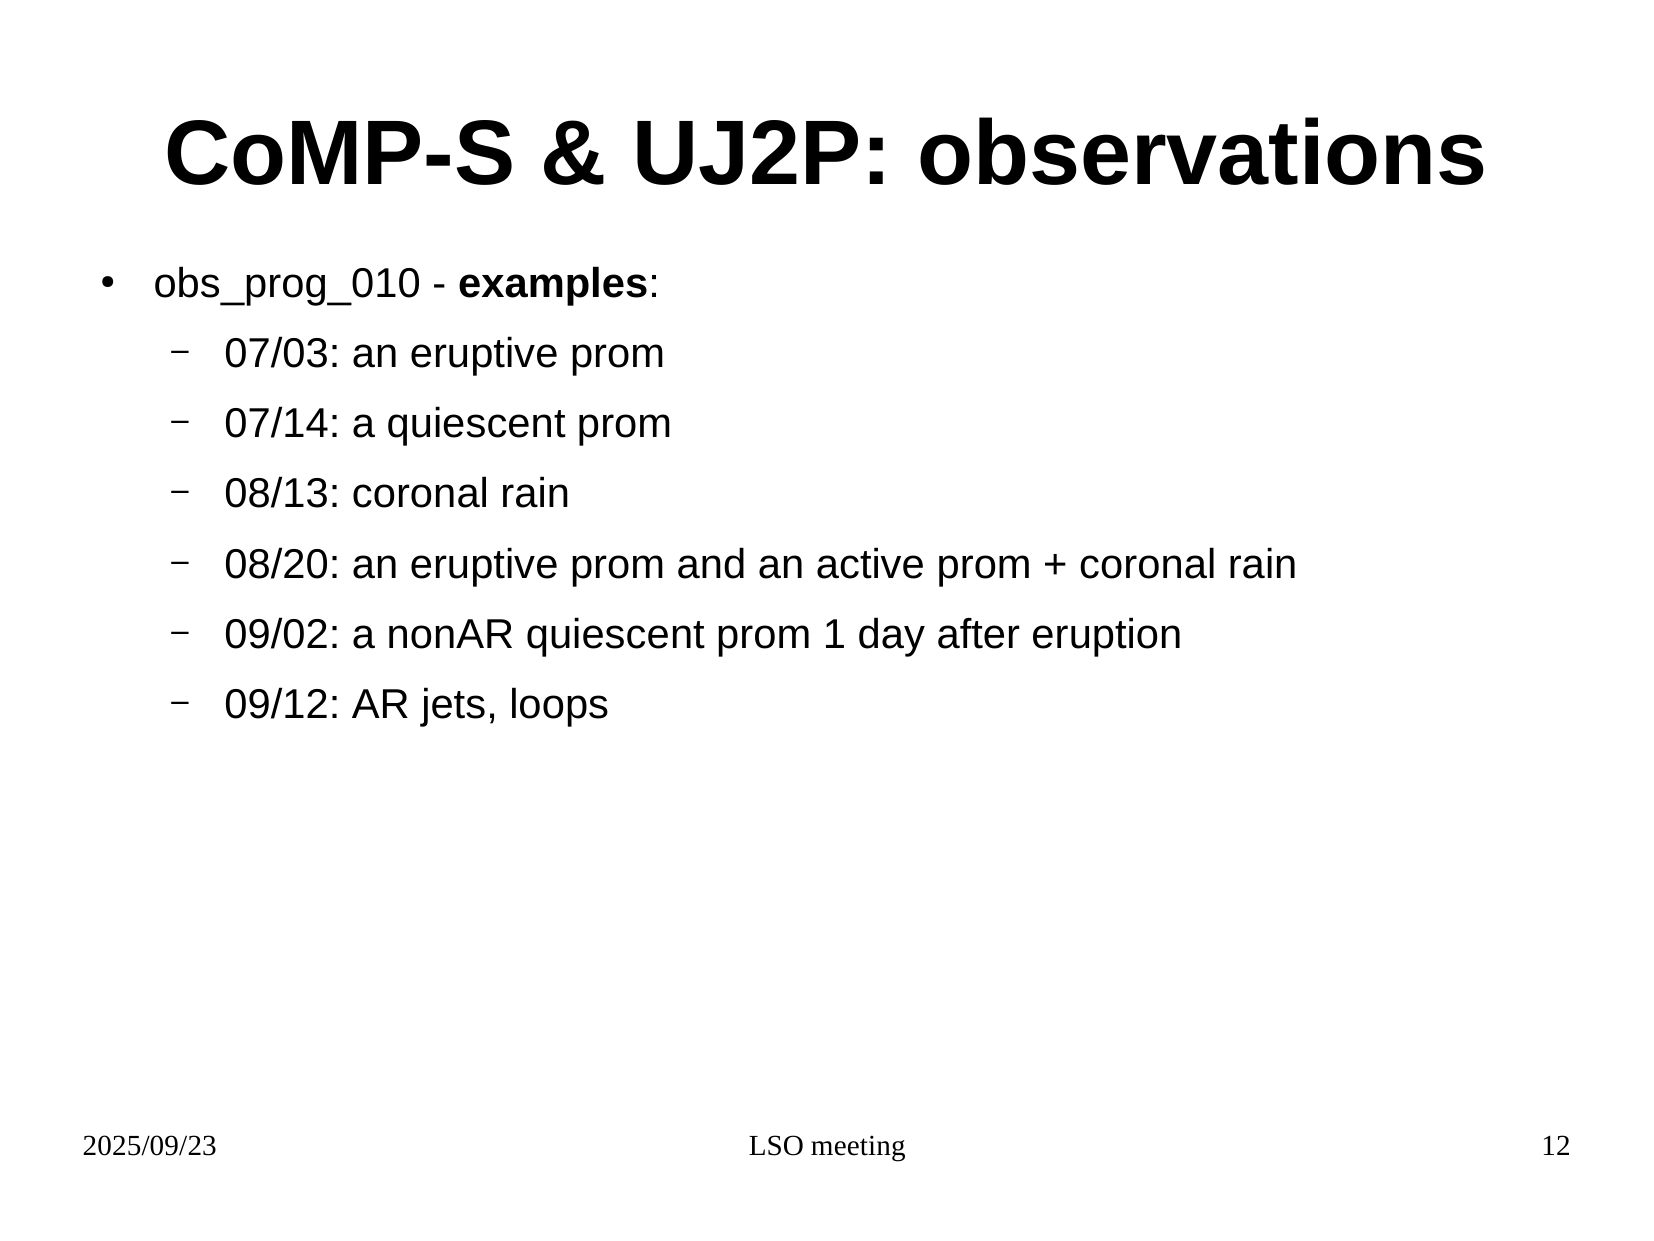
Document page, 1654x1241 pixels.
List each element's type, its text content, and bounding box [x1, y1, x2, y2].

title CoMP-S & UJ2P: observations [82, 49, 1571, 183]
list obs_prog_010 - examples: 07/03: an eruptive prom 07/14: a quiescent prom 08/13: coronal rain 08/20: an eruptive prom and an active prom + coronal rain 09/02: a nonAR quiescent prom 1 day after eruption 09/12: AR jets, loops [82, 183, 1571, 1126]
